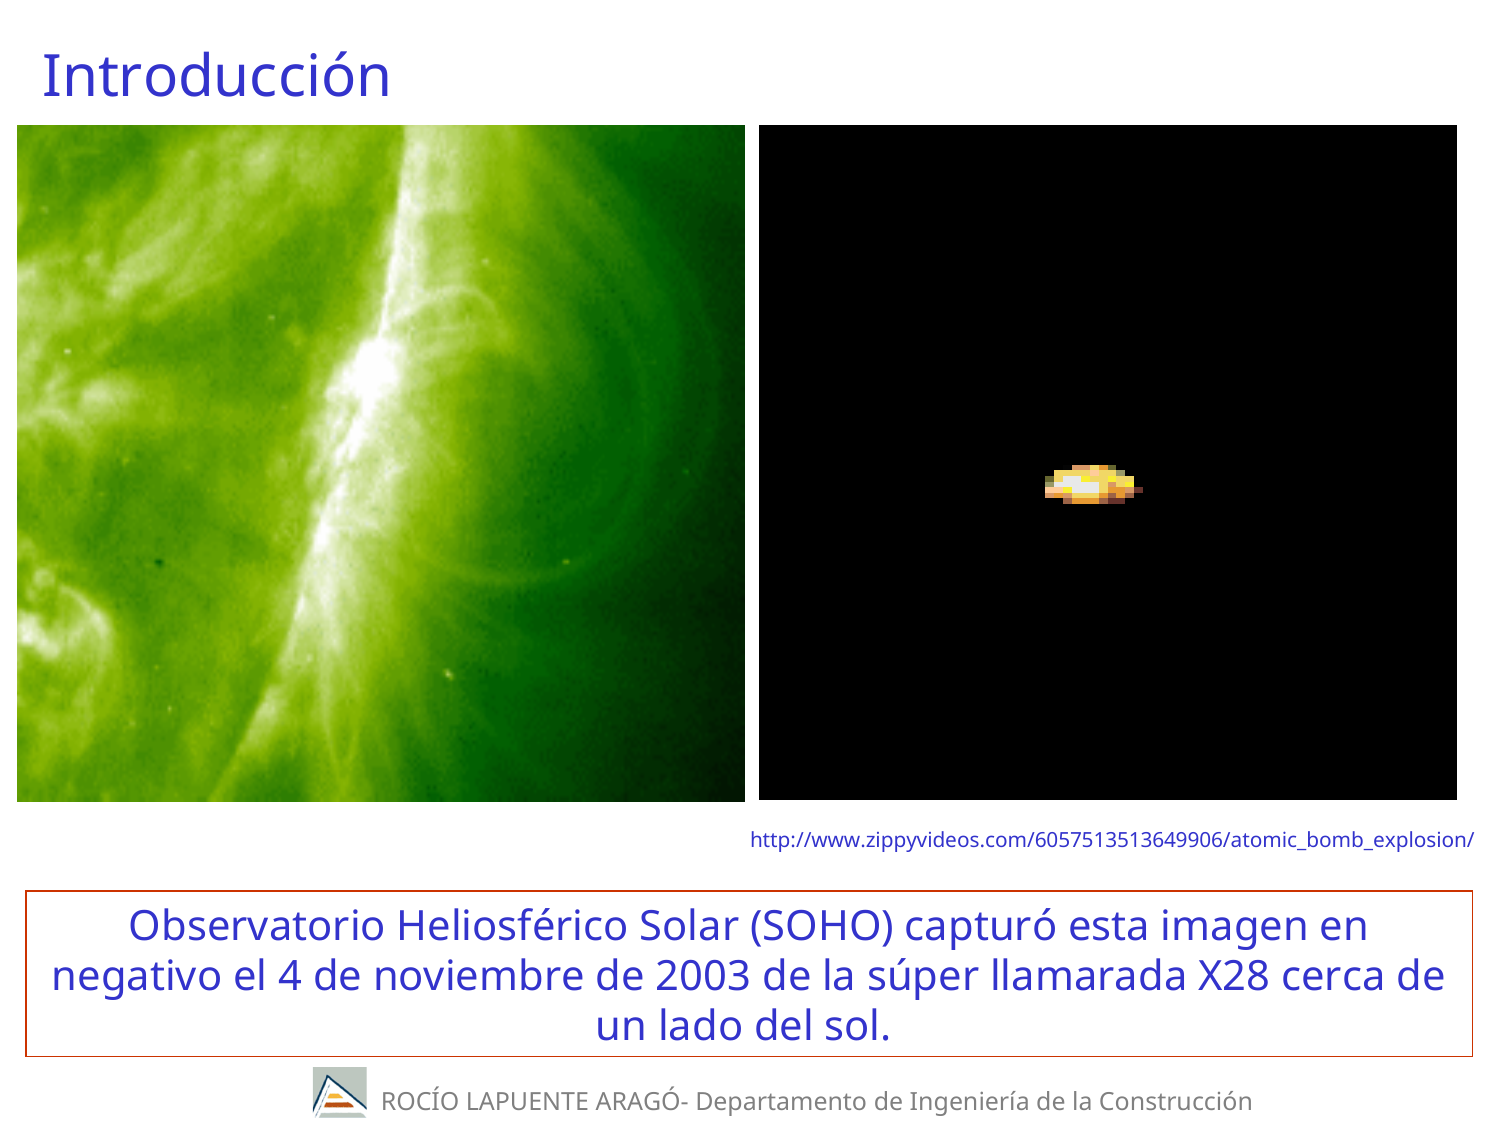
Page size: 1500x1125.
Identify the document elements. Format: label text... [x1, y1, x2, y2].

text_box http://www.zippyvideos.com/6057513513649906/atomic_bomb_explosion/ [735, 818, 1490, 885]
picture [17, 125, 745, 802]
text_box Introducción [27, 30, 408, 116]
picture [759, 125, 1457, 800]
text_box Observatorio Heliosférico Solar (SOHO) capturó esta imagen en negativo el 4 de noviembre de 2003 de la súper llamarada X28 cerca de un lado del sol. [25, 891, 1473, 1057]
